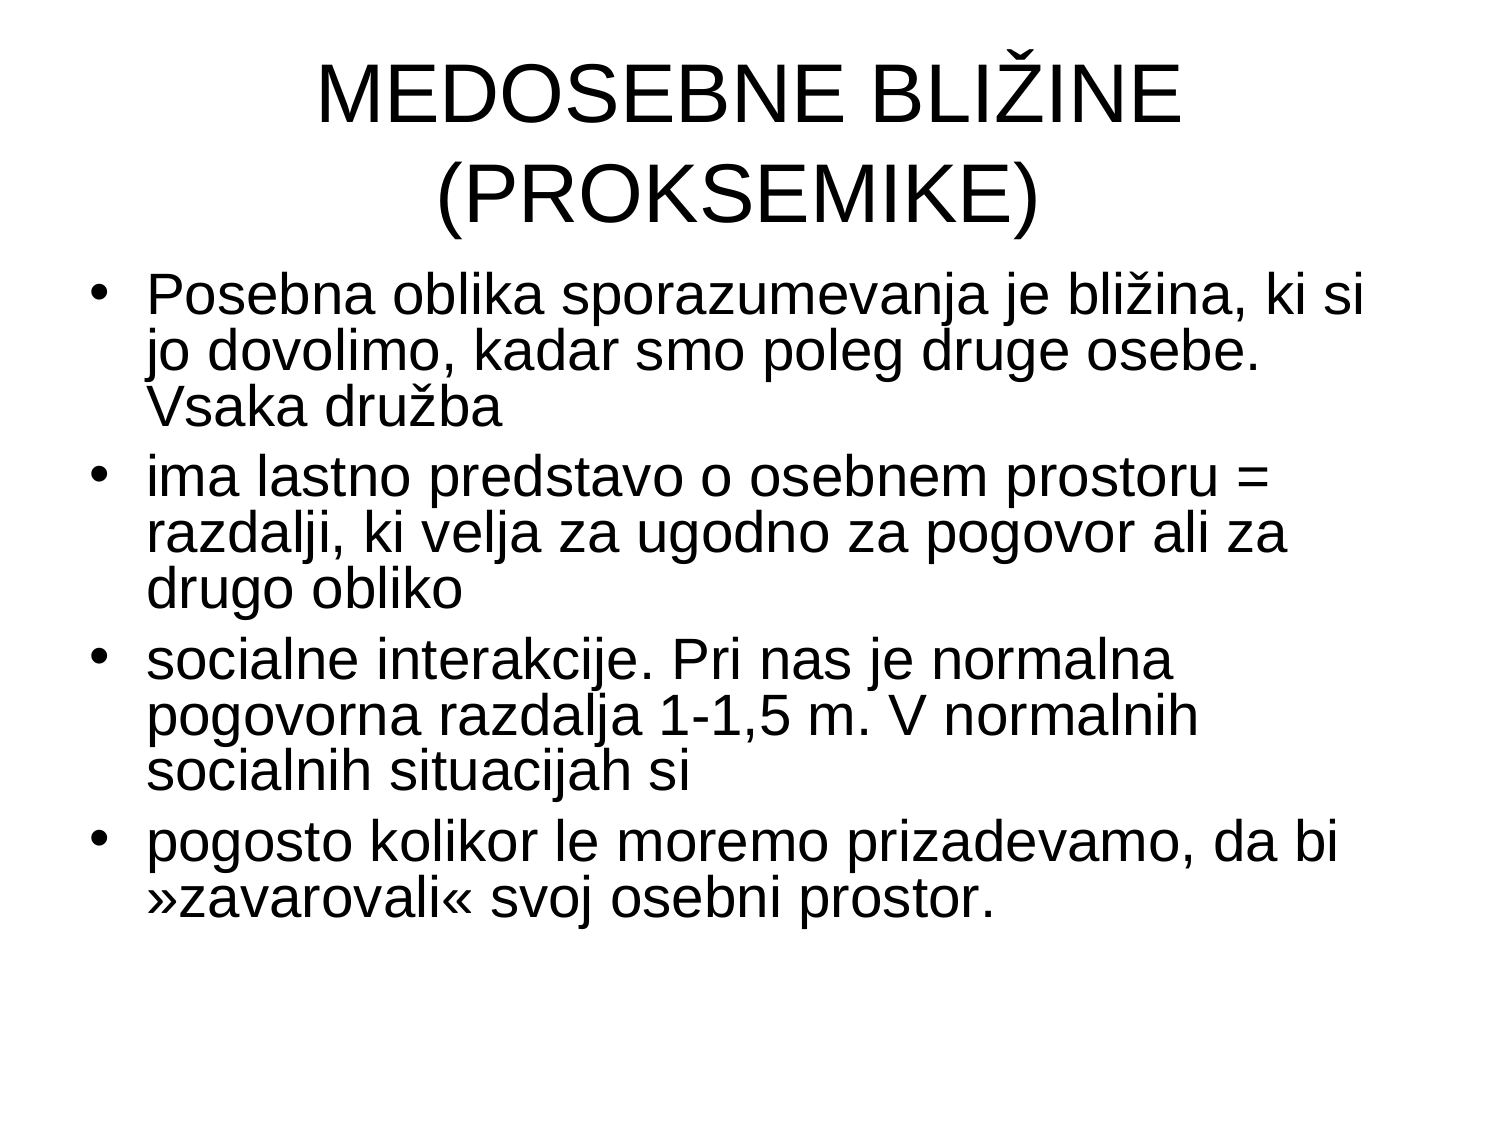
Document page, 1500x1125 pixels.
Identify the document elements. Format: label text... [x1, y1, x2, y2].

list Posebna oblika sporazumevanja je bližina, ki si jo dovolimo, kadar smo poleg druge osebe. Vsaka družba ima lastno predstavo o osebnem prostoru = razdalji, ki velja za ugodno za pogovor ali za drugo obliko socialne interakcije. Pri nas je normalna pogovorna razdalja 1-1,5 m. V normalnih socialnih situacijah si pogosto kolikor le moremo prizadevamo, da bi »zavarovali« svoj osebni prostor. [75, 262, 1426, 1006]
title MEDOSEBNE BLIŽINE (PROKSEMIKE) [75, 31, 1426, 247]
